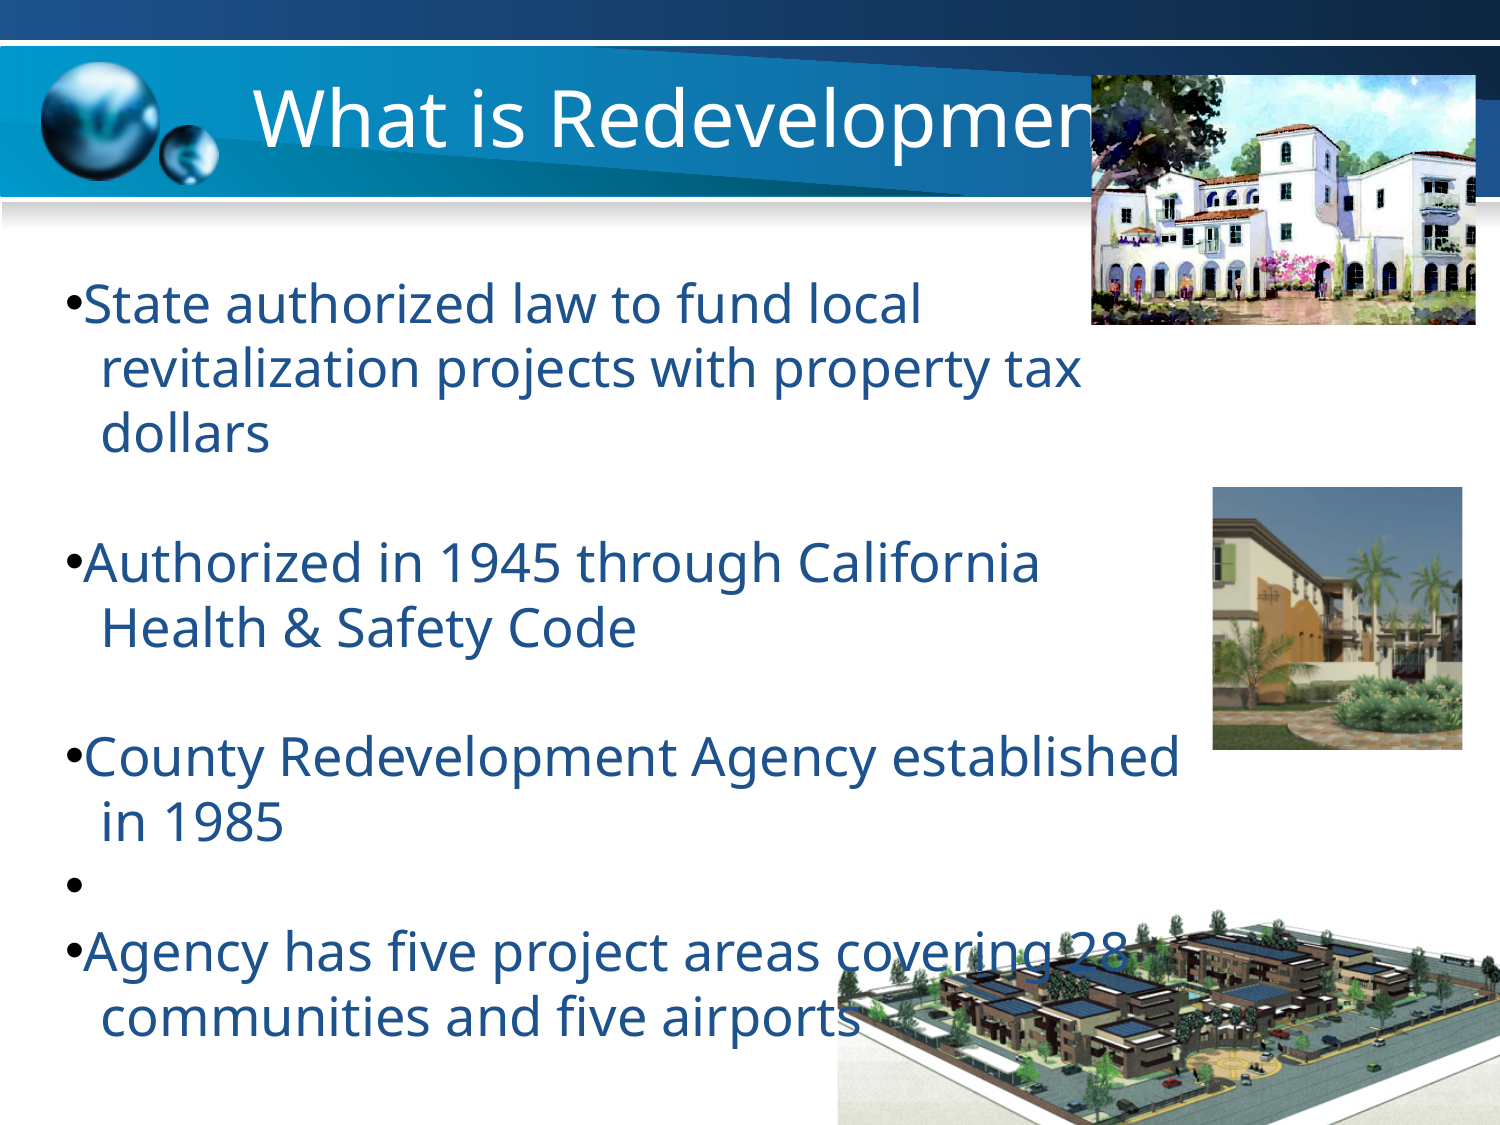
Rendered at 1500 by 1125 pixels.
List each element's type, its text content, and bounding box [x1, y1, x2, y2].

title What is Redevelopment [237, 45, 1500, 188]
picture [837, 901, 1500, 1125]
picture [1212, 487, 1463, 751]
picture [1091, 75, 1476, 325]
text_box State authorized law to fund local revitalization projects with property tax dollars Authorized in 1945 through California Health & Safety Code County Redevelopment Agency established in 1985 Agency has five project areas covering 28 communities and five airports [50, 263, 1213, 1055]
